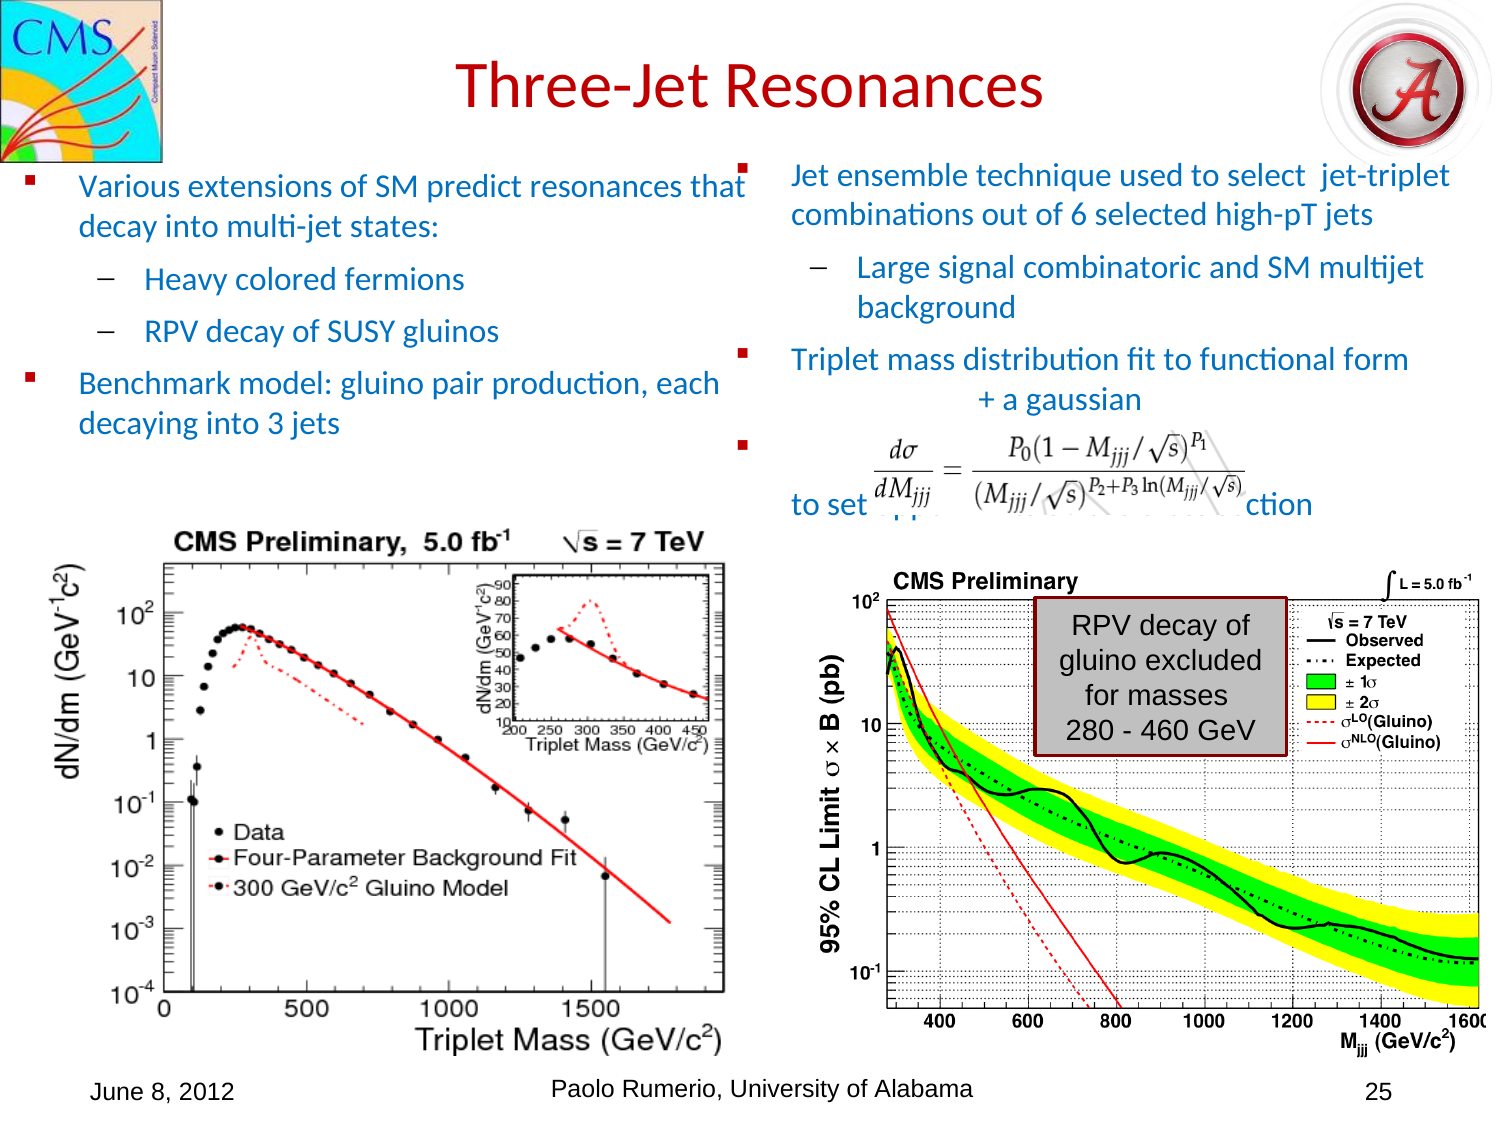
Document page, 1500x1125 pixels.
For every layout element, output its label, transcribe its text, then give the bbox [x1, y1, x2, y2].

text_box Three-Jet Resonances [163, 0, 1319, 163]
text_box RPV decay of gluino excluded for masses 280 - 460 GeV [1035, 597, 1287, 756]
text_box Various extensions of SM predict resonances that decay into multi-jet states: Heavy colored fermions RPV decay of SUSY gluinos Benchmark model: gluino pair production, each decaying into 3 jets [7, 163, 781, 932]
picture [0, 0, 163, 163]
picture [32, 932, 753, 1056]
text_box Jet ensemble technique used to select jet-triplet combinations out of 6 selected high-pT jets Large signal combinatoric and SM multijet background Triplet mass distribution fit to functional form + a gaussian to set upper limits on the cross section [720, 145, 1500, 921]
picture [1319, 0, 1500, 145]
picture [873, 430, 1246, 515]
picture [813, 921, 1486, 1059]
